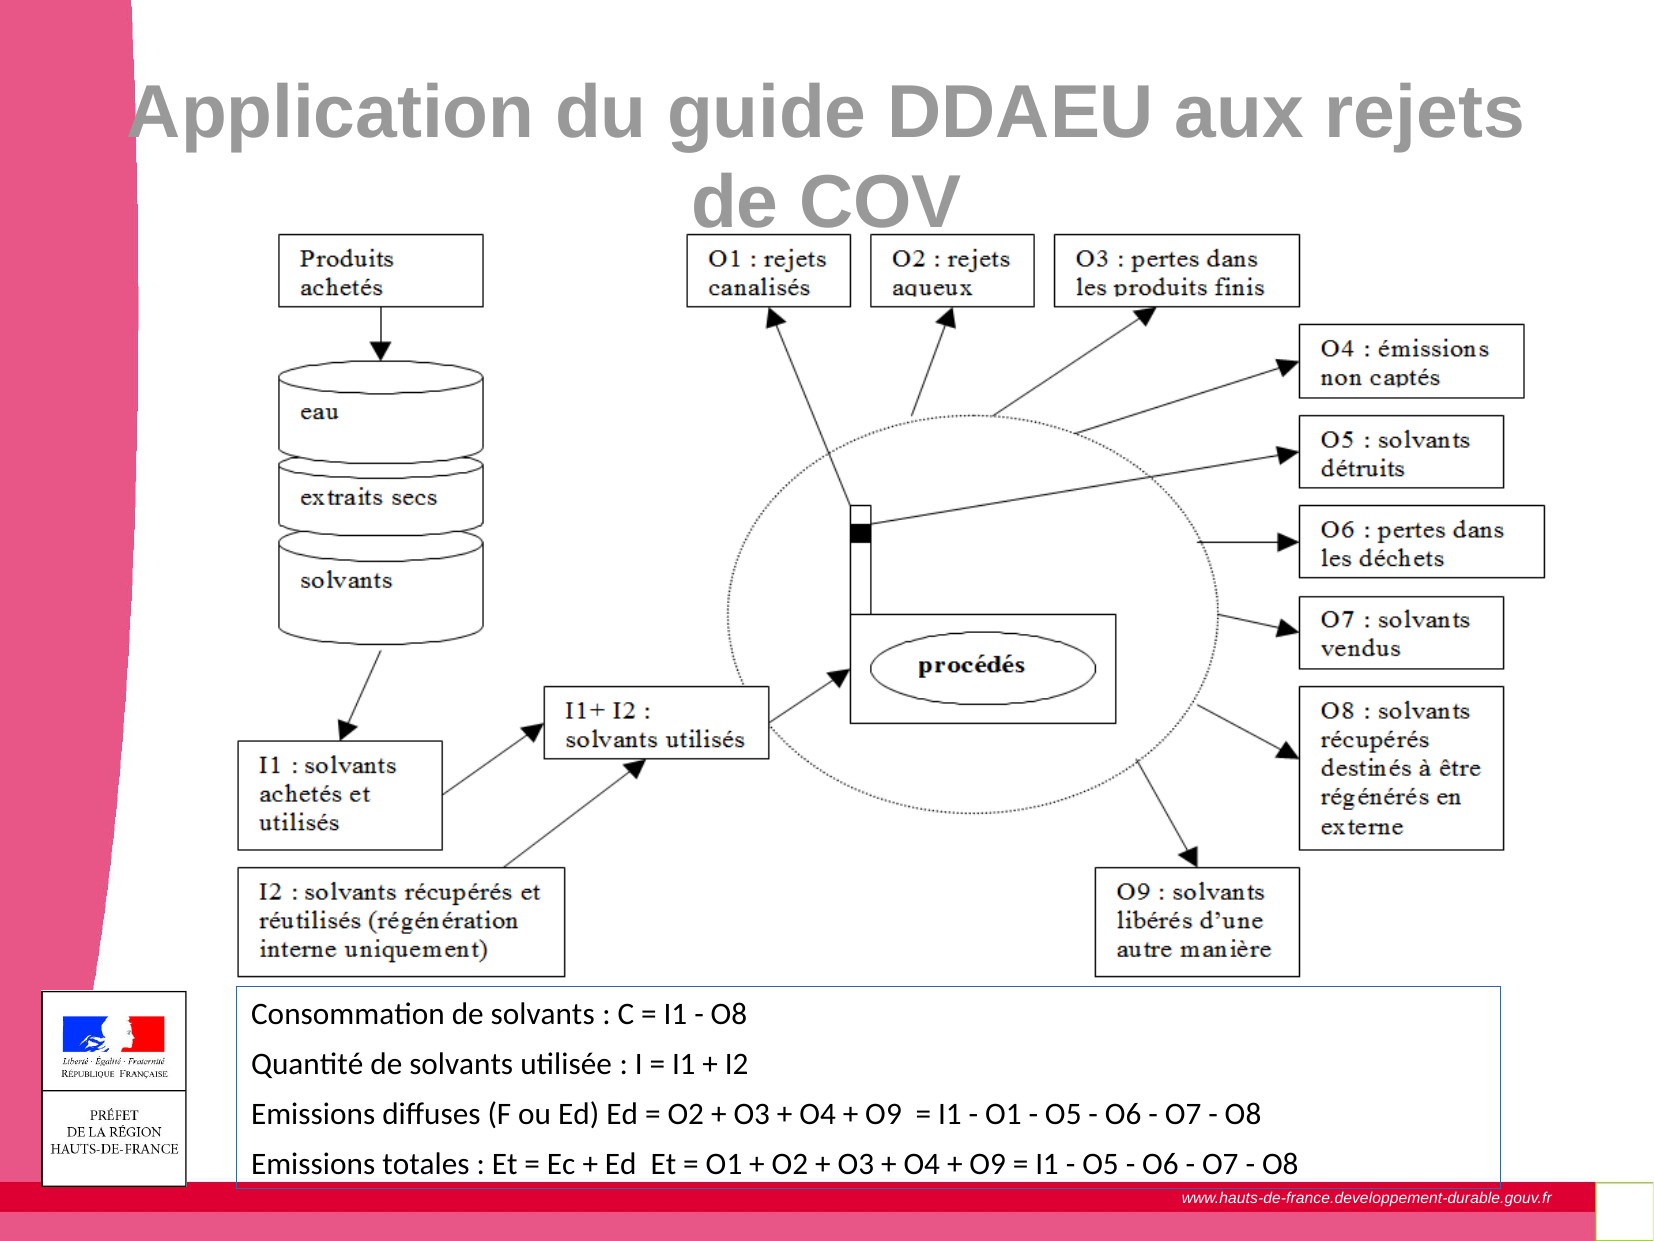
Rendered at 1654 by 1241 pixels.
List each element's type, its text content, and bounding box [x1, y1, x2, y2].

text_box Consommation de solvants : C = I1 - O8 Quantité de solvants utilisée : I = I1 + I2 Emissions diffuses (F ou Ed) Ed = O2 + O3 + O4 + O9 = I1 - O1 - O5 - O6 - O7 - O8 Emissions totales : Et = Ec + Ed Et = O1 + O2 + O3 + O4 + O9 = I1 - O5 - O6 - O7 - O8 [236, 986, 1501, 1189]
text_box Application du guide DDAEU aux rejets de COV [82, 49, 1571, 257]
picture [0, 0, 1654, 1241]
